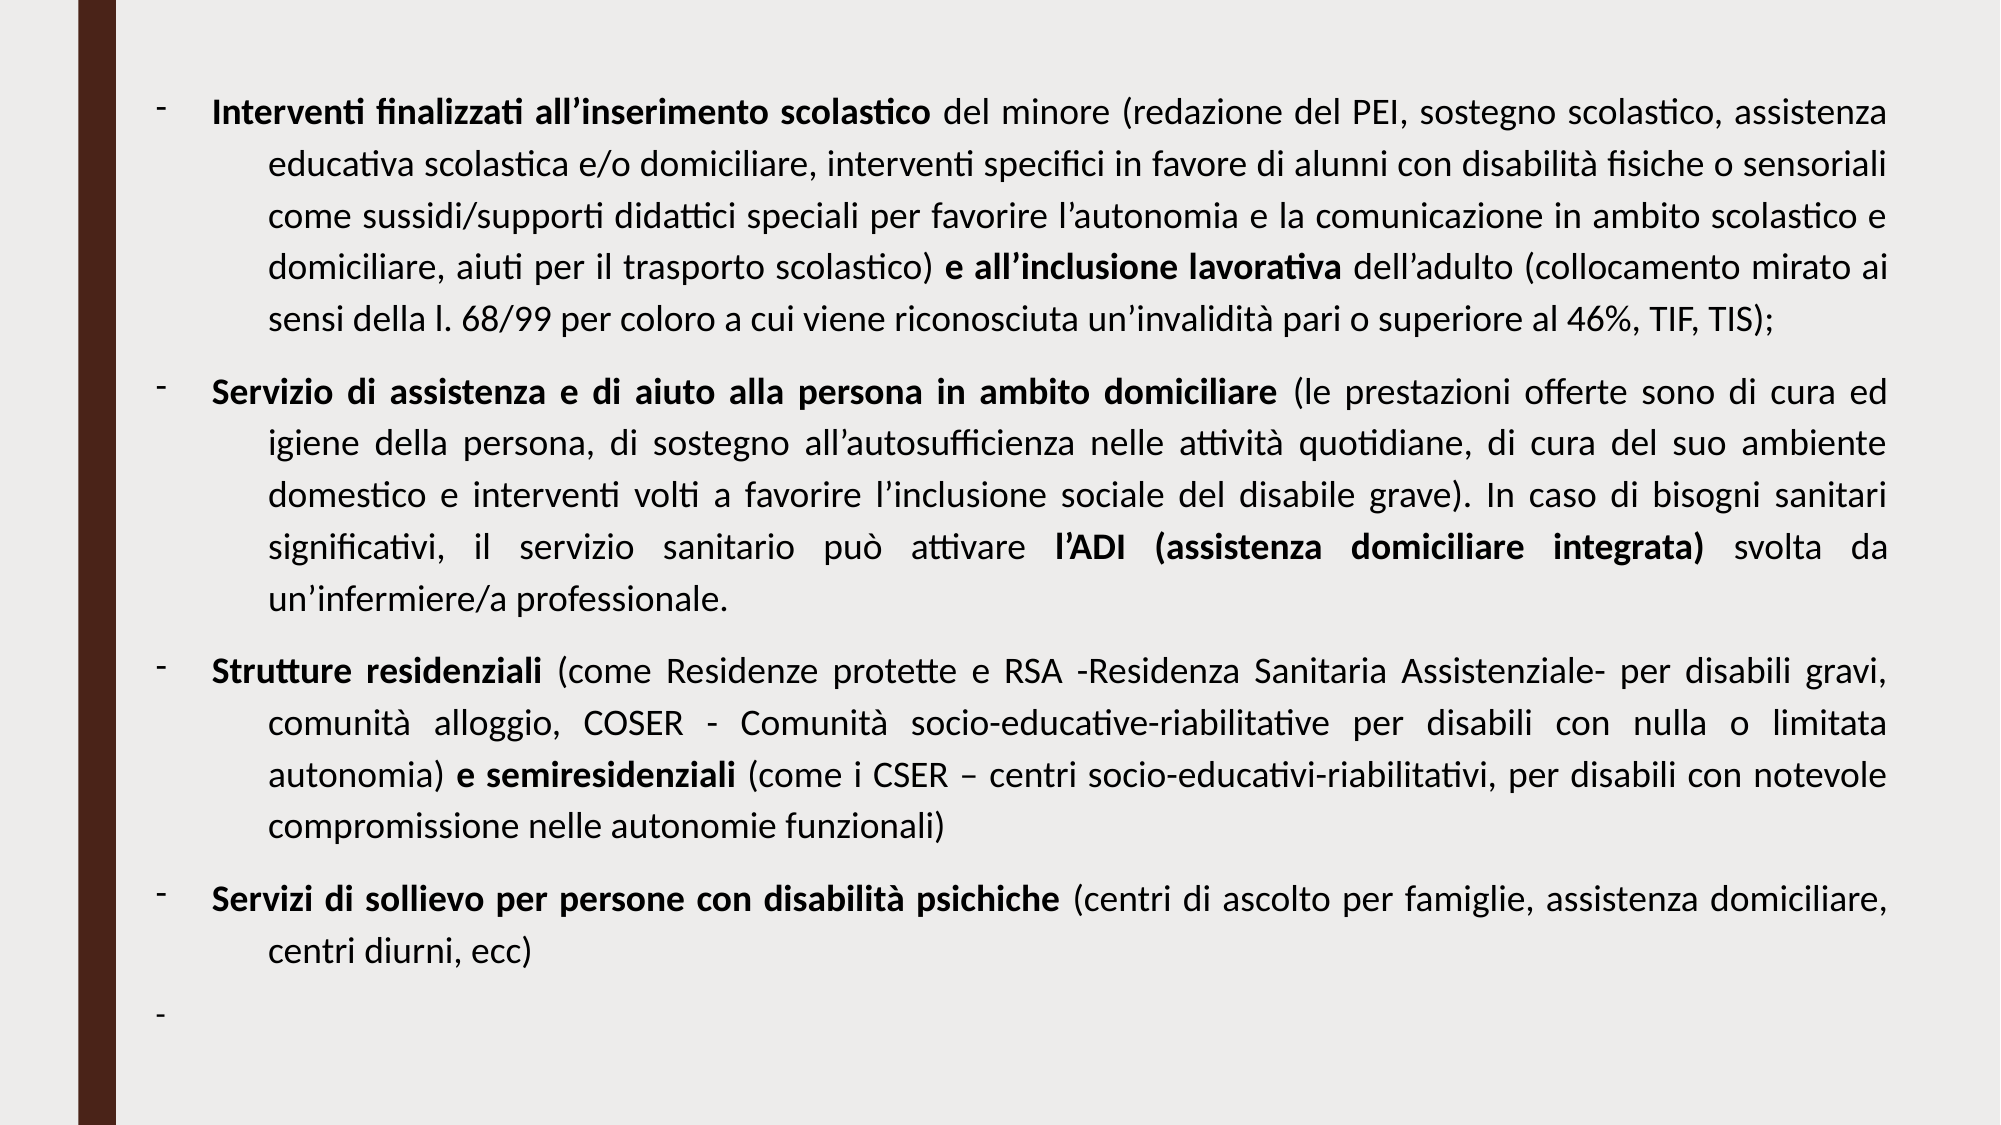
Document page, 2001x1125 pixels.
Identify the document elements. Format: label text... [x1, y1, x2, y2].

text_box Interventi finalizzati all’inserimento scolastico del minore (redazione del PEI, sostegno scolastico, assistenza educativa scolastica e/o domiciliare, interventi specifici in favore di alunni con disabilità fisiche o sensoriali come sussidi/supporti didattici speciali per favorire l’autonomia e la comunicazione in ambito scolastico e domiciliare, aiuti per il trasporto scolastico) e all’inclusione lavorativa dell’adulto (collocamento mirato ai sensi della l. 68/99 per coloro a cui viene riconosciuta un’invalidità pari o superiore al 46%, TIF, TIS); Servizio di assistenza e di aiuto alla persona in ambito domiciliare (le prestazioni offerte sono di cura ed igiene della persona, di sostegno all’autosufficienza nelle attività quotidiane, di cura del suo ambiente domestico e interventi volti a favorire l’inclusione sociale del disabile grave). In caso di bisogni sanitari significativi, il servizio sanitario può attivare l’ADI (assistenza domiciliare integrata) svolta da un’infermiere/a professionale. Strutture residenziali (come Residenze protette e RSA -Residenza Sanitaria Assistenziale- per disabili gravi, comunità alloggio, COSER - Comunità socio-educative-riabilitative per disabili con nulla o limitata autonomia) e semiresidenziali (come i CSER – centri socio-educativi-riabilitativi, per disabili con notevole compromissione nelle autonomie funzionali) Servizi di sollievo per persone con disabilità psichiche (centri di ascolto per famiglie, assistenza domiciliare, centri diurni, ecc) [140, 72, 1904, 1053]
